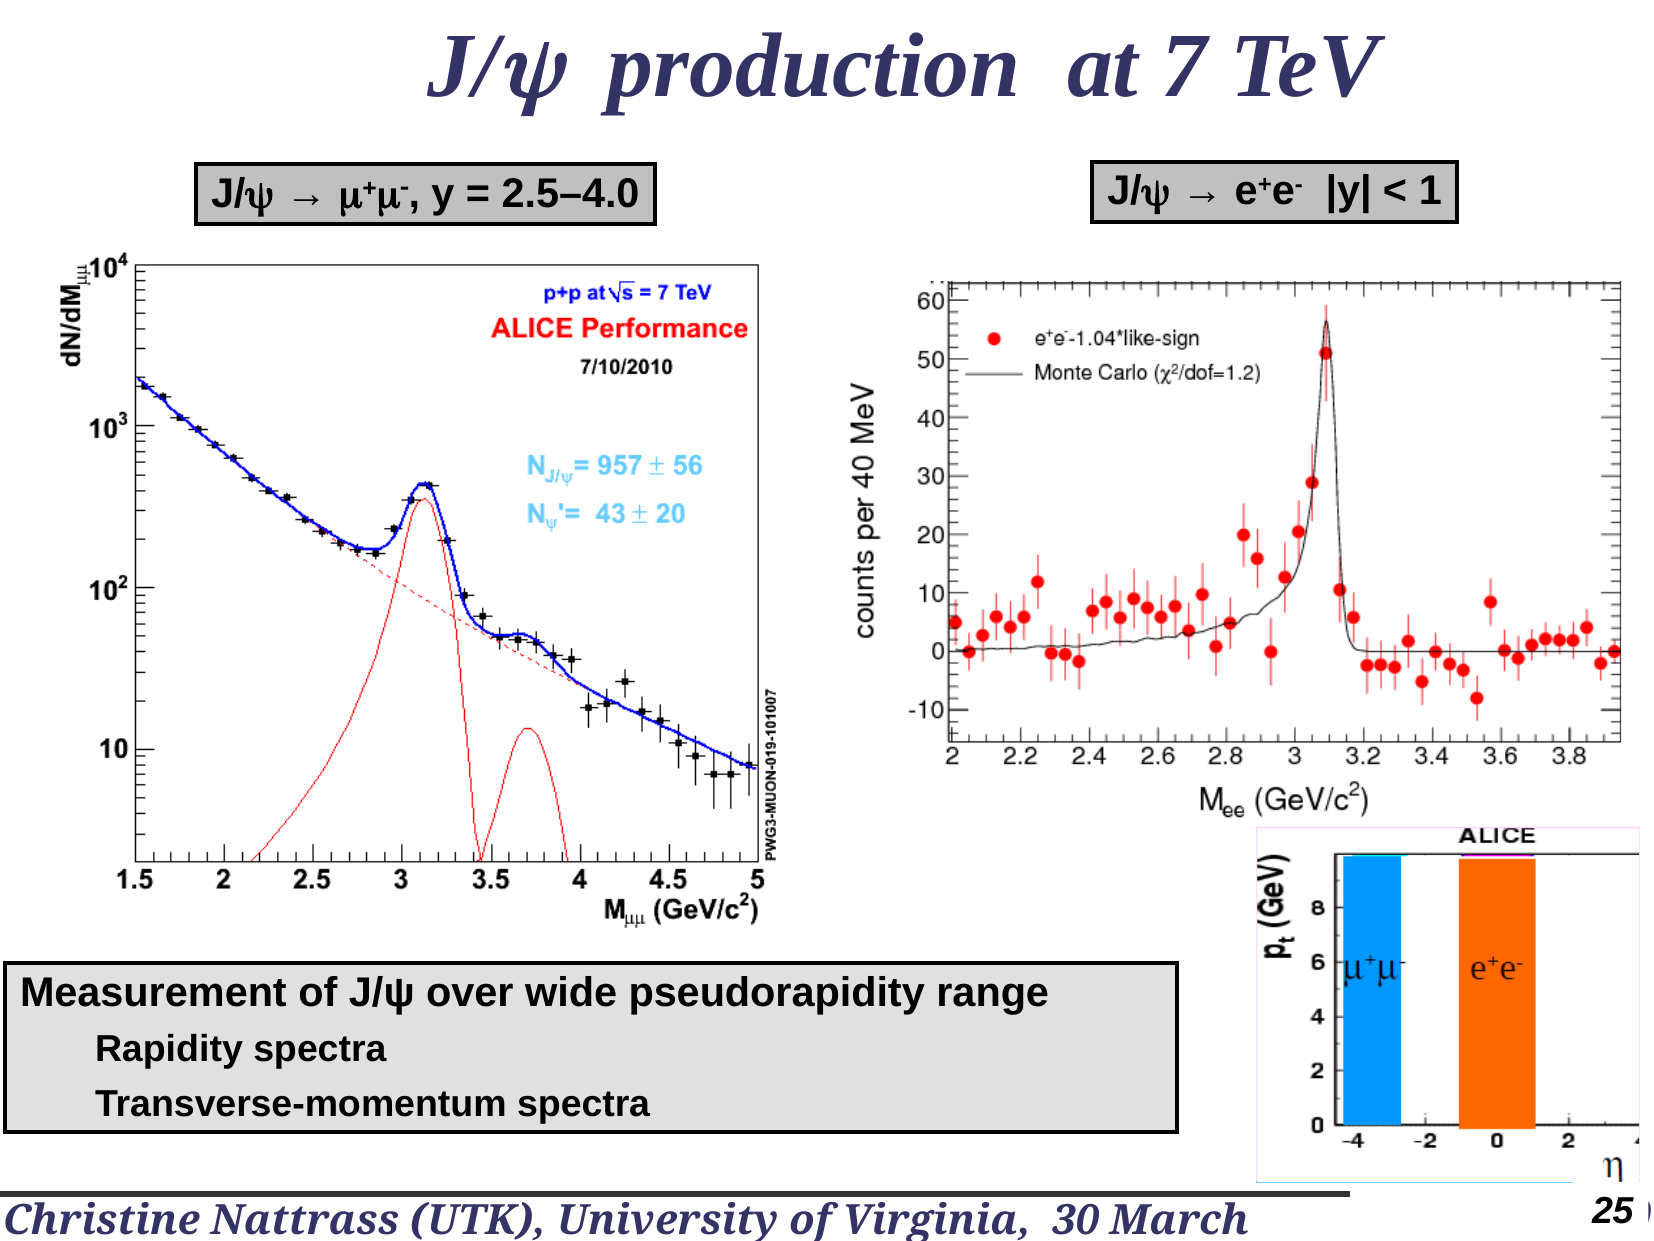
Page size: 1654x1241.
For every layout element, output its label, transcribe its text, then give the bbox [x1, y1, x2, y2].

text_box J/ → e+e- |y| < 1 [1092, 161, 1458, 222]
picture [835, 281, 1622, 826]
text_box Measurement of J/ψ over wide pseudorapidity range Rapidity spectra Transverse-momentum spectra [4, 963, 1178, 1133]
picture [58, 242, 794, 937]
text_box J/ → , y = 2.5–4.0 [195, 164, 656, 225]
text_box 25 [1573, 1181, 1649, 1239]
picture [1256, 827, 1640, 1183]
title J/productionat 7 TeV [159, 3, 1648, 127]
